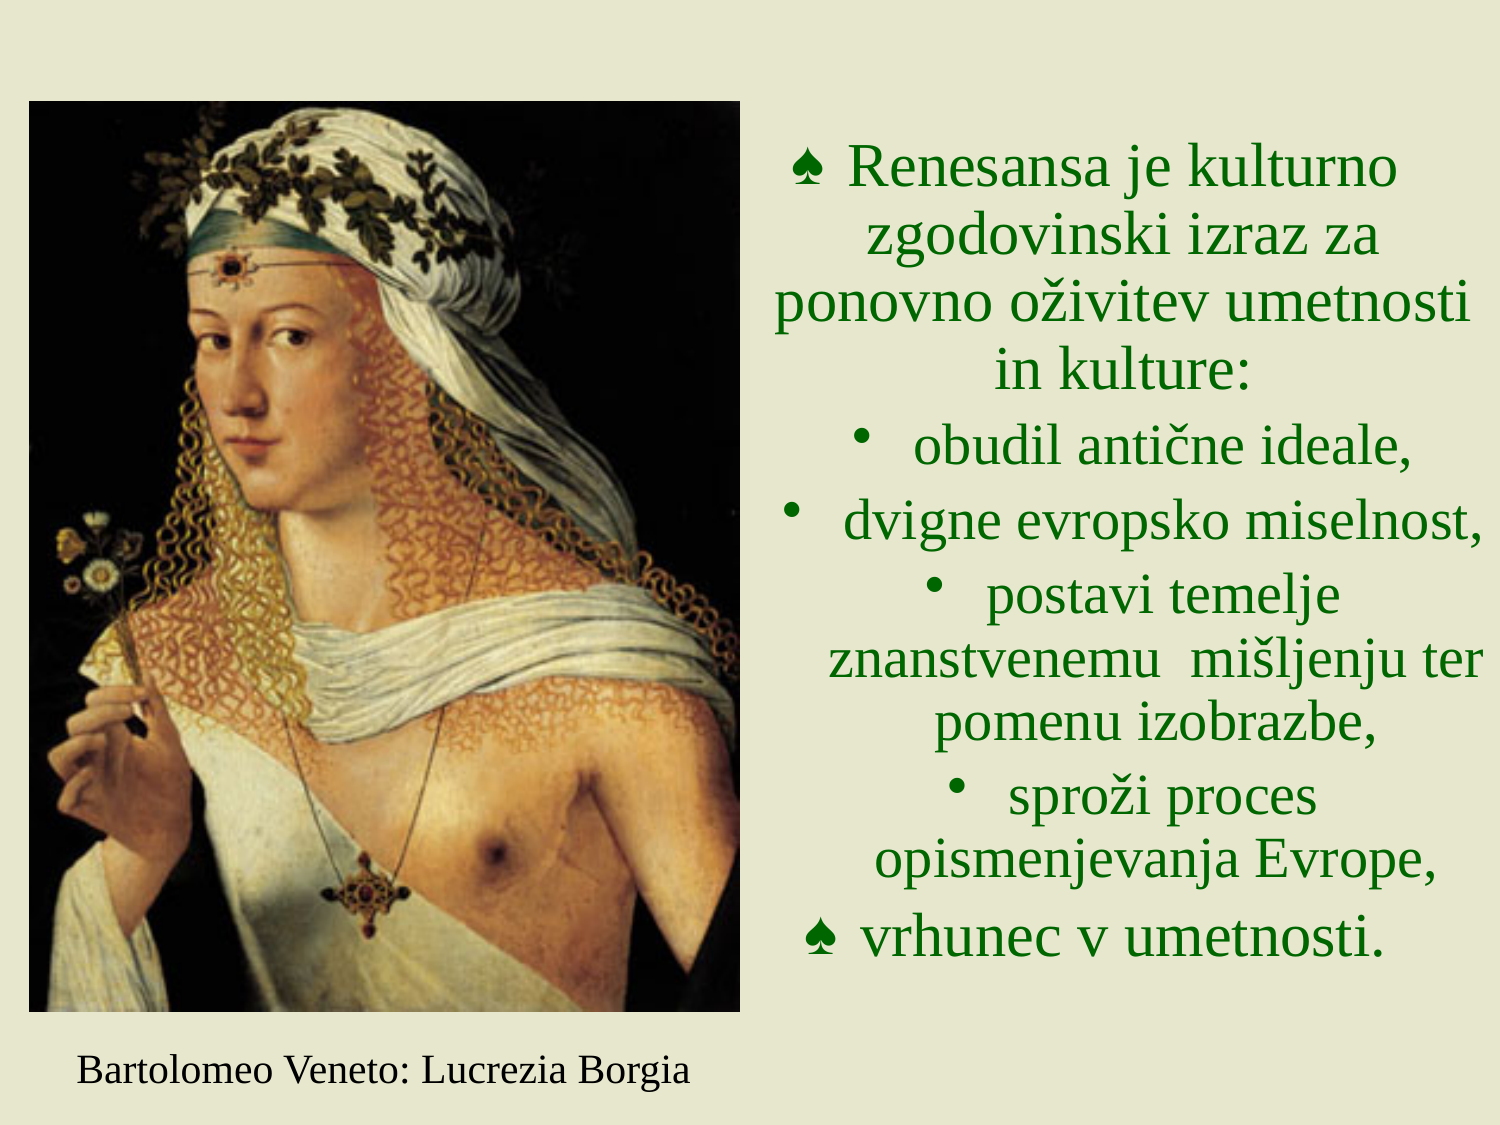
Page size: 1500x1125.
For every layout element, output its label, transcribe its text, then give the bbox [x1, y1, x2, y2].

picture [0, 0, 1500, 1125]
list Renesansa je kulturno zgodovinski izraz za ponovno oživitev umetnosti in kulture: obudil antične ideale, dvigne evropsko miselnost, postavi temelje znanstvenemu mišljenju ter pomenu izobrazbe, sproži proces opismenjevanja Evrope, vrhunec v umetnosti. [690, 125, 1500, 1059]
text_box Bartolomeo Veneto: Lucrezia Borgia [29, 1034, 738, 1100]
